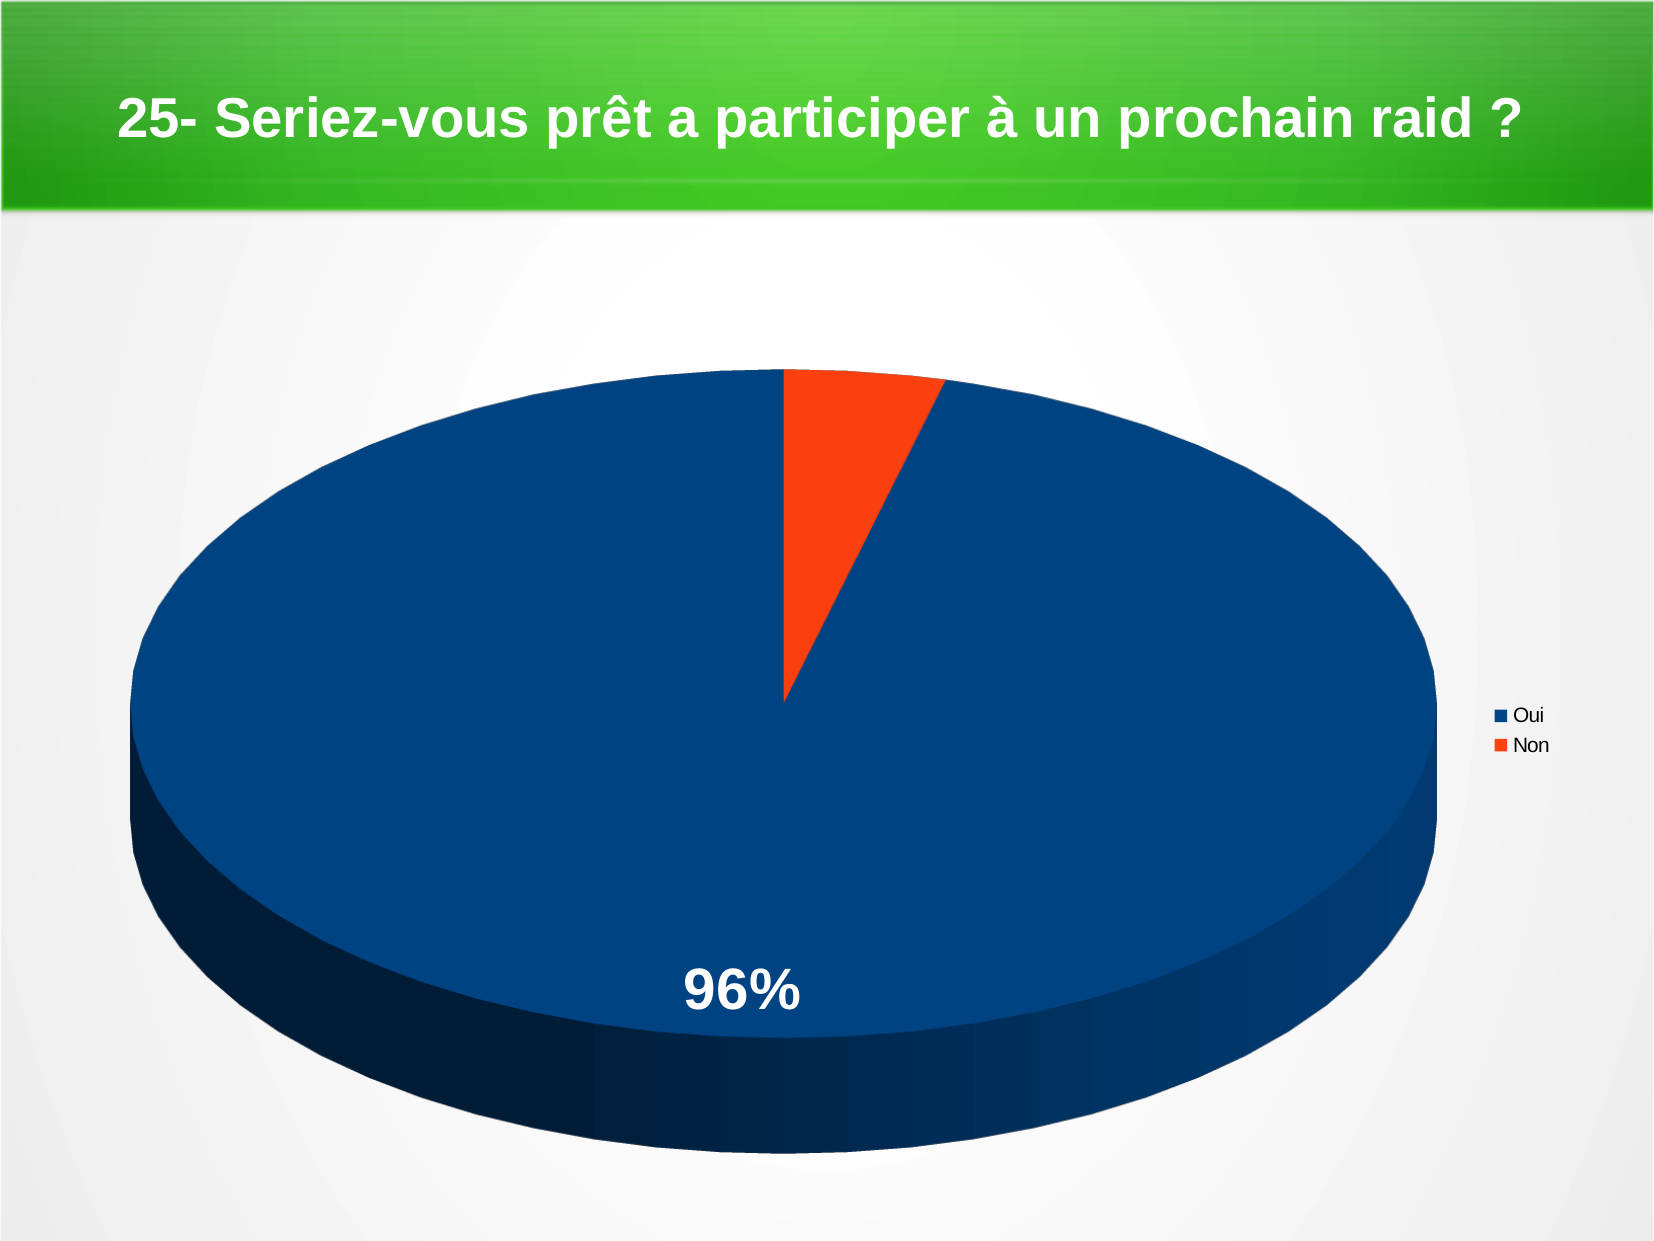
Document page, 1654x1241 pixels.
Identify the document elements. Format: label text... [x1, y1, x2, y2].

chart [80, 289, 1569, 1172]
title 25- Seriez-vous prêt a participer à un prochain raid ? [70, 47, 1571, 189]
picture [0, 0, 1654, 1241]
